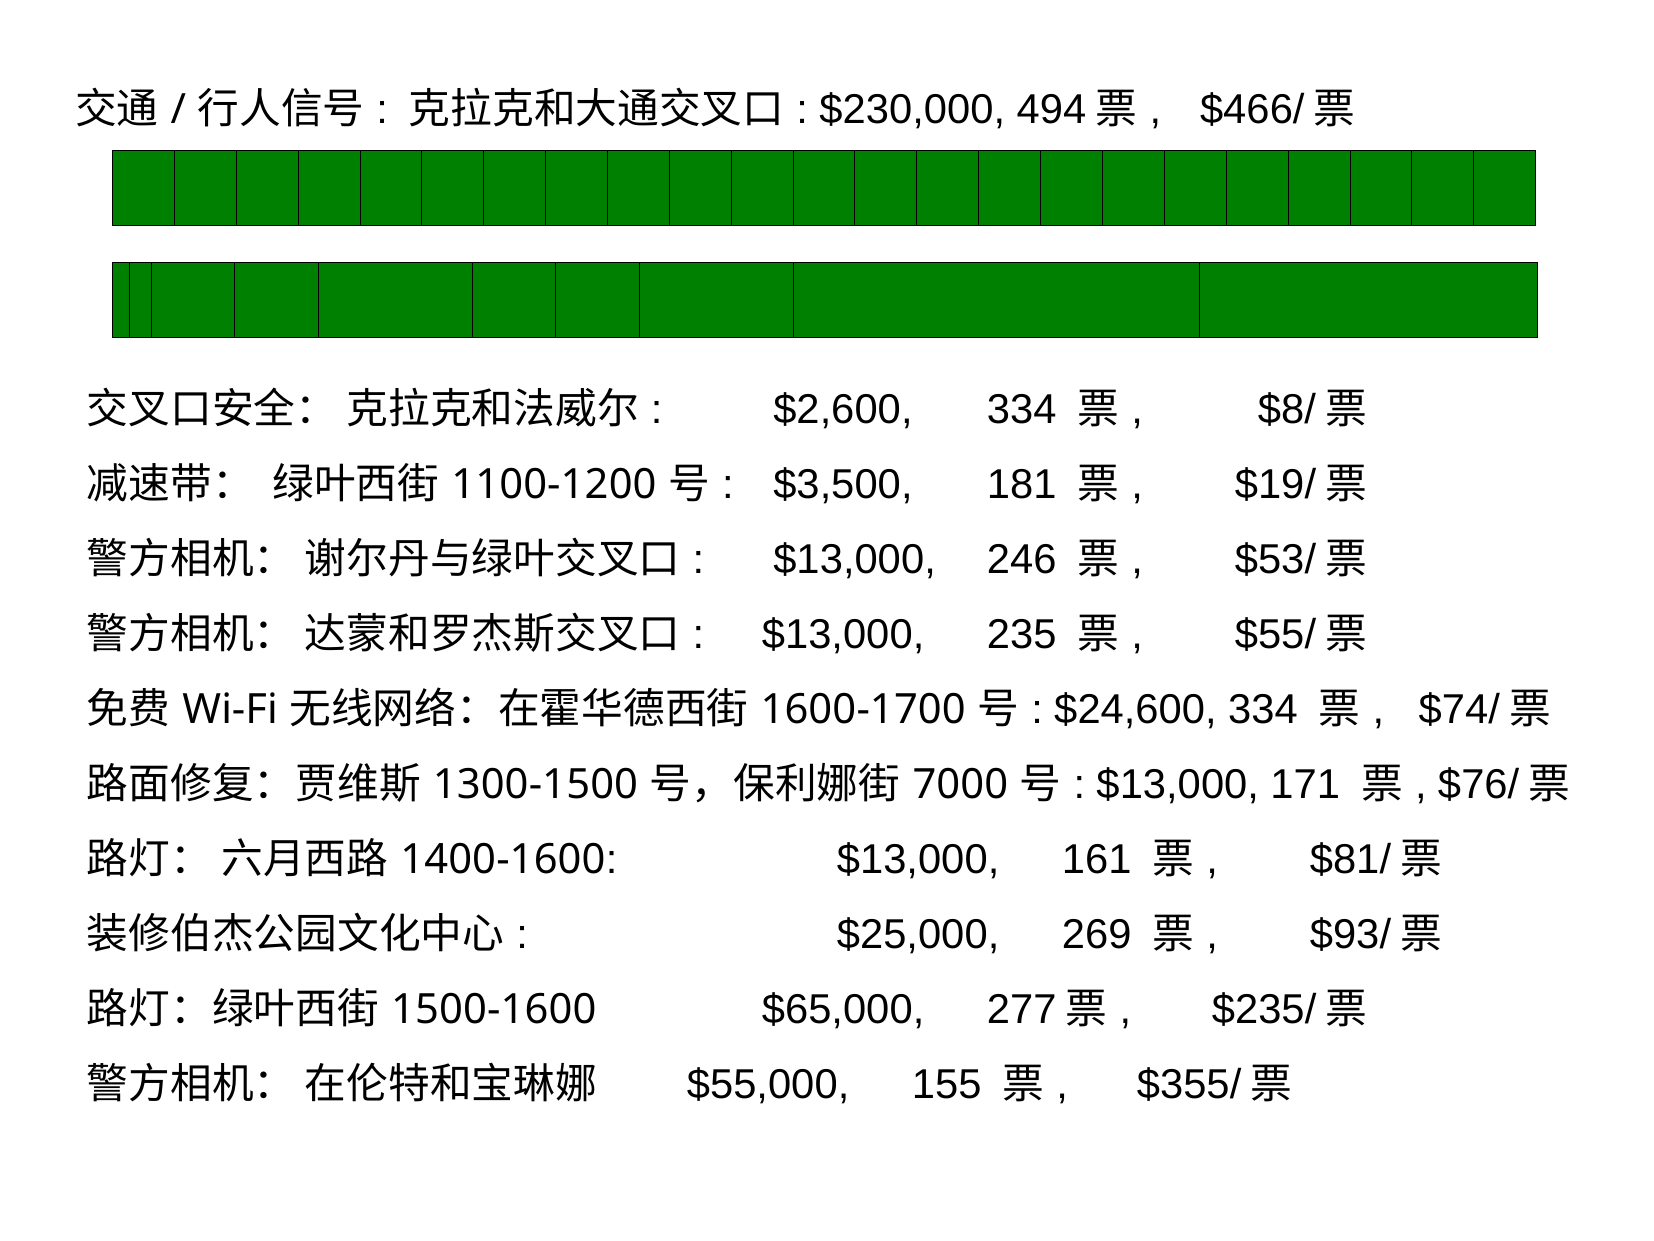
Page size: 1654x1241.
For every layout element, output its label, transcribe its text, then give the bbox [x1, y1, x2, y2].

list 交通/行人信号: 克拉克和大通交叉口: $230,000, 494票, $466/票 [75, 75, 1564, 151]
list 免费Wi-Fi无线网络：在霍华德西街1600-1700号: $24,600, 334 票, $74/票 [86, 675, 1576, 750]
list 警方相机： 谢尔丹与绿叶交叉口: $13,000, 246 票, $53/票 [86, 525, 1576, 600]
list 装修伯杰公园文化中心: $25,000, 269 票, $93/票 [86, 900, 1576, 975]
list 交叉口安全： 克拉克和法威尔: $2,600, 334 票, $8/票 [86, 375, 1576, 450]
list 警方相机： 达蒙和罗杰斯交叉口: $13,000, 235 票, $55/票 [86, 600, 1576, 675]
text_box [112, 262, 1538, 338]
list 路面修复：贾维斯1300-1500号，保利娜街7000号: $13,000, 171 票, $76/票 [86, 750, 1576, 825]
text_box [112, 150, 1536, 226]
list 警方相机： 在伦特和宝琳娜 $55,000, 155 票, $355/票 [86, 1050, 1576, 1126]
list 路灯： 六月西路1400-1600: $13,000, 161 票, $81/票 [86, 825, 1576, 900]
list 路灯：绿叶西街1500-1600 $65,000, 277票, $235/票 [86, 975, 1576, 1050]
list 减速带： 绿叶西街1100-1200号: $3,500, 181 票, $19/票 [86, 450, 1576, 525]
